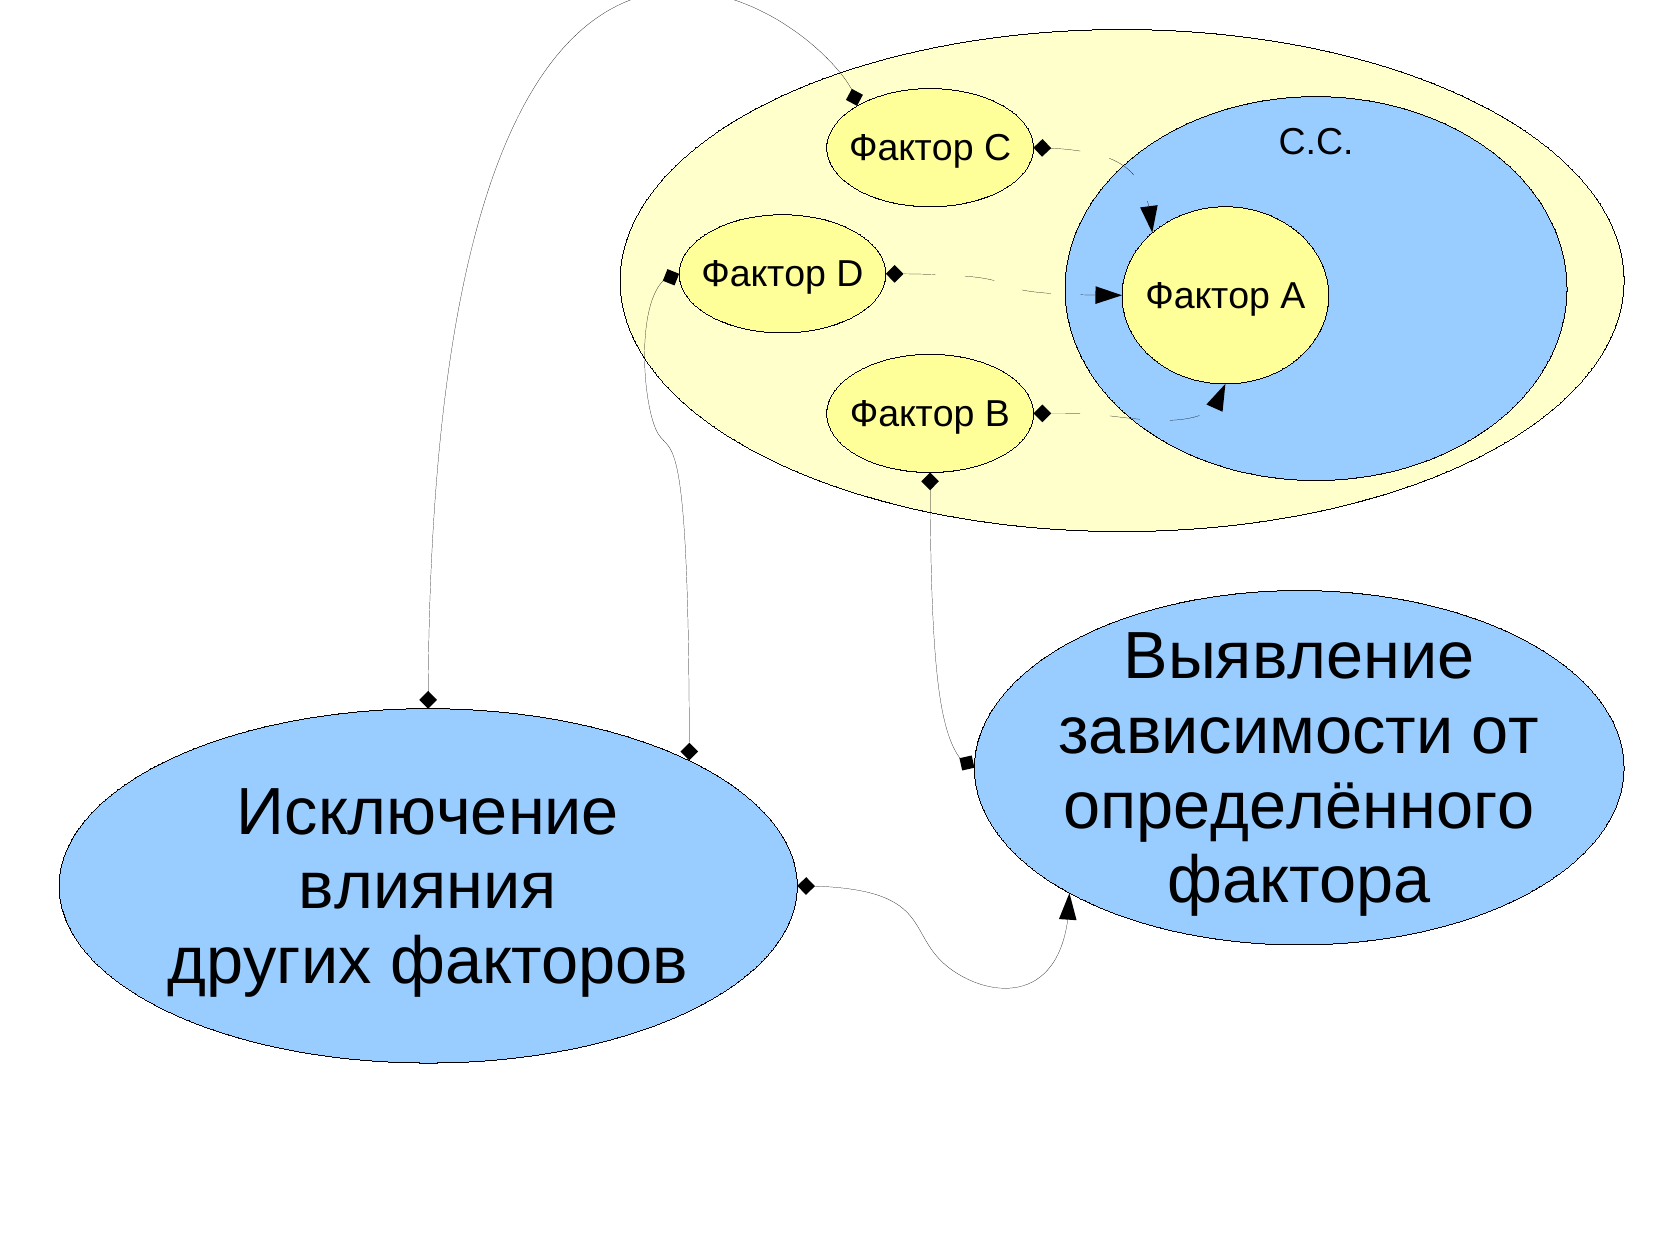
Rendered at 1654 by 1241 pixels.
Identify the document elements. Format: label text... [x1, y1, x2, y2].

text_box Фактор С [826, 88, 1034, 207]
text_box Фактор D [679, 214, 886, 333]
text_box Фактор B [826, 354, 1034, 473]
text_box Фактор А [1122, 206, 1329, 384]
text_box Исключение влияния других факторов [59, 708, 798, 1064]
text_box [620, 29, 1625, 532]
text_box С.С. [1065, 96, 1568, 481]
text_box Выявление зависимости от определённого фактора [974, 590, 1625, 945]
